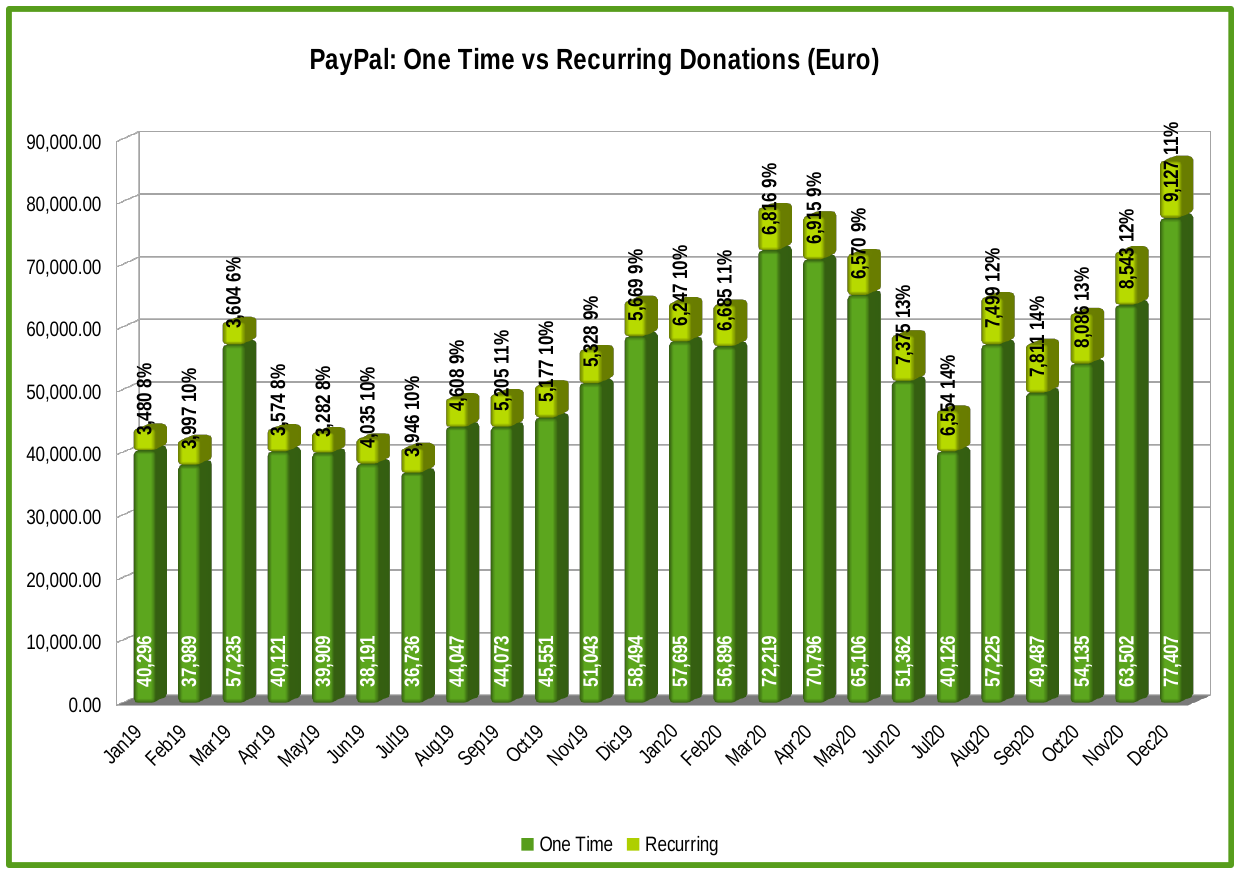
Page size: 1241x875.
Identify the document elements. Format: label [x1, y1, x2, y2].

chart [11, 11, 1229, 863]
